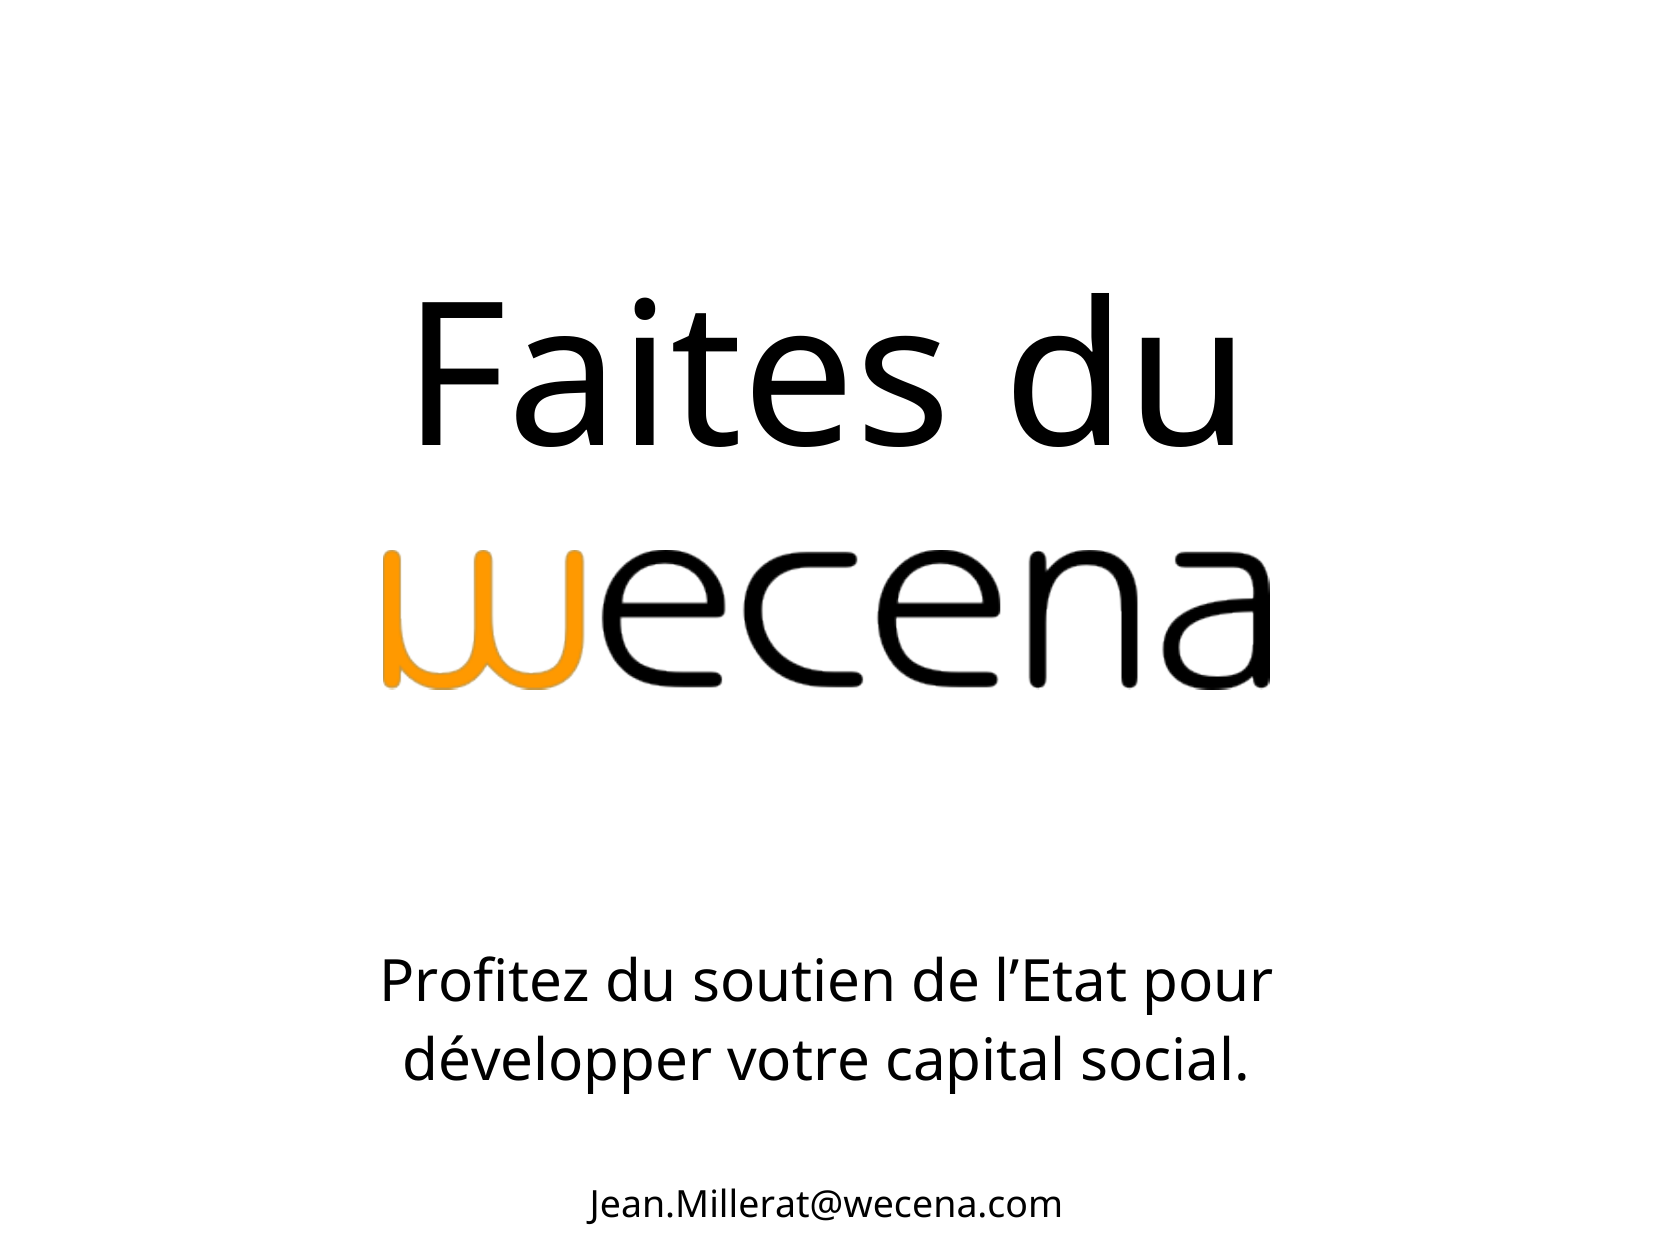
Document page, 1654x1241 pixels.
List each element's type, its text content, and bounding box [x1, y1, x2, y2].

title Faites du [124, 224, 1530, 513]
subtitle Profitez du soutien de l’Etat pour développer votre capital social. Jean.Millerat@wecena.com [247, 931, 1406, 1241]
picture [383, 550, 1270, 690]
